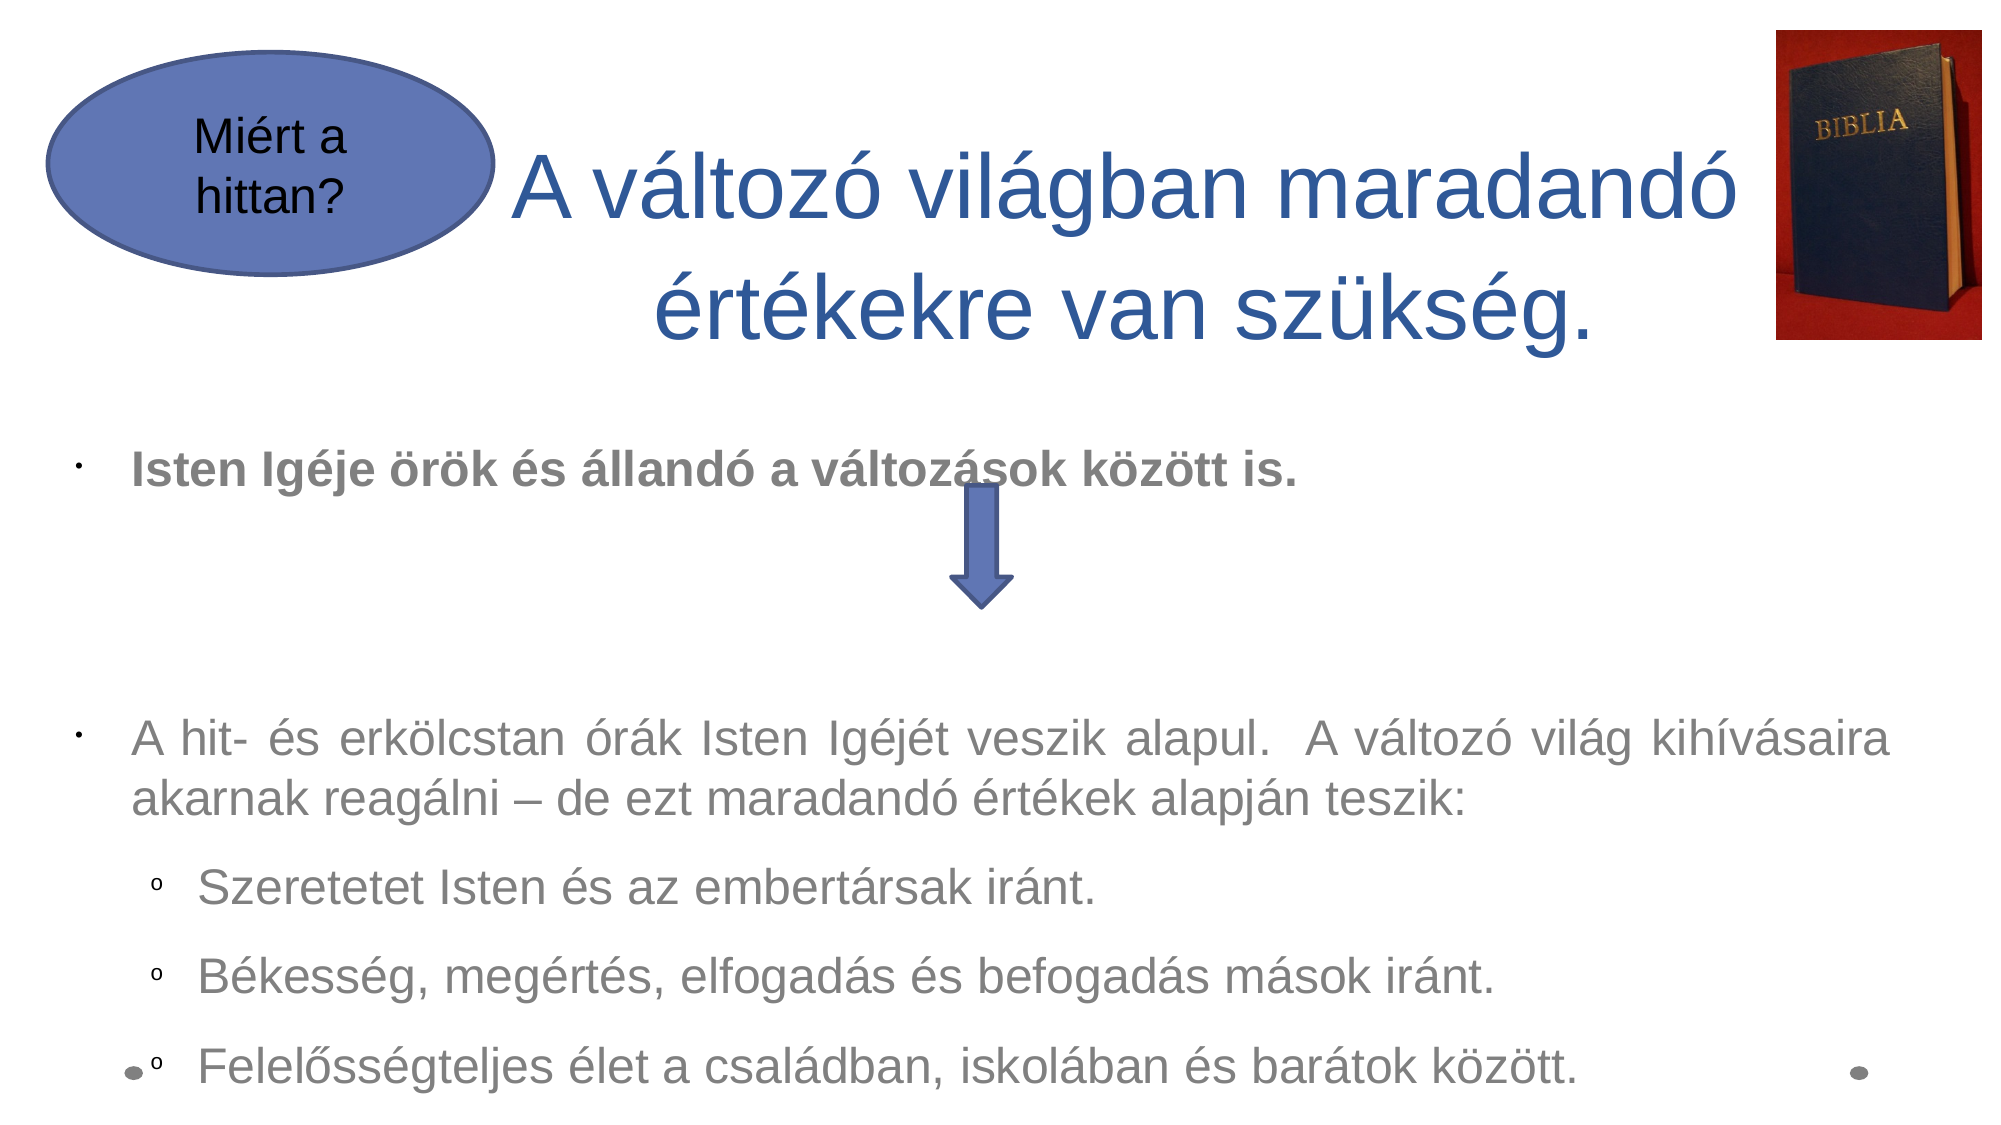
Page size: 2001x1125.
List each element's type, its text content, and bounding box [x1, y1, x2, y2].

picture [1776, 30, 1982, 340]
text_box Miért a hittan? [47, 52, 494, 275]
text_box [951, 485, 1012, 608]
list Isten Igéje örök és állandó a változások között is. A hit- és erkölcstan órák Isten Igéjét veszik alapul. A változó világ kihívásaira akarnak reagálni – de ezt maradandó értékek alapján teszik: Szeretetet Isten és az embertársak iránt. Békesség, megértés, elfogadás és befogadás mások iránt. Felelősségteljes élet a családban, iskolában és barátok között. [60, 339, 1907, 1083]
title A változó világban maradandó értékekre van szükség. [433, 108, 1776, 339]
